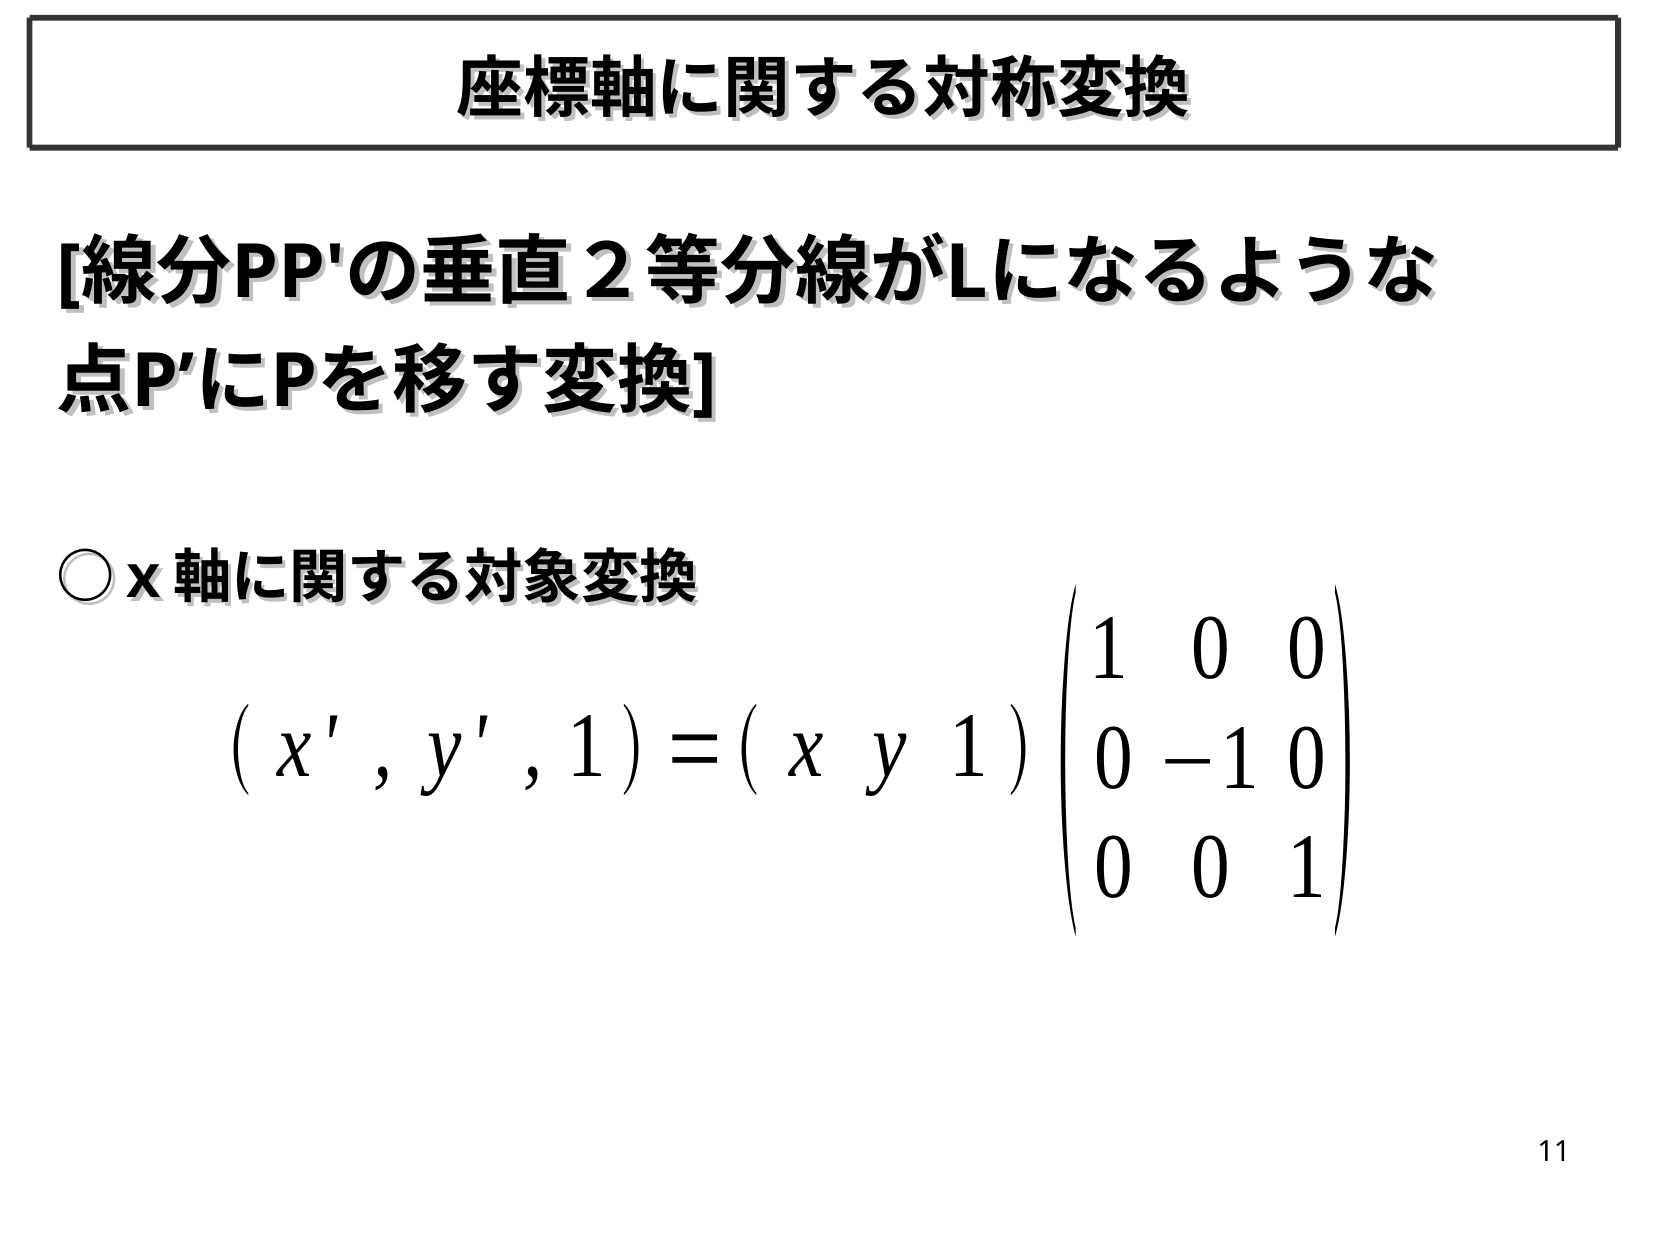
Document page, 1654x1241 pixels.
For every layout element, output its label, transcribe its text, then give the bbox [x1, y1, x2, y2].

chart [303, 588, 309, 595]
chart [430, 579, 450, 591]
chart [657, 584, 668, 597]
text_box 座標軸に関する対称変換 [29, 17, 1619, 148]
chart [209, 579, 1382, 939]
text_box [線分PP'の垂直２等分線がLになるような 点P’にPを移す変換] ○ｘ軸に関する対象変換 [42, 202, 1443, 531]
